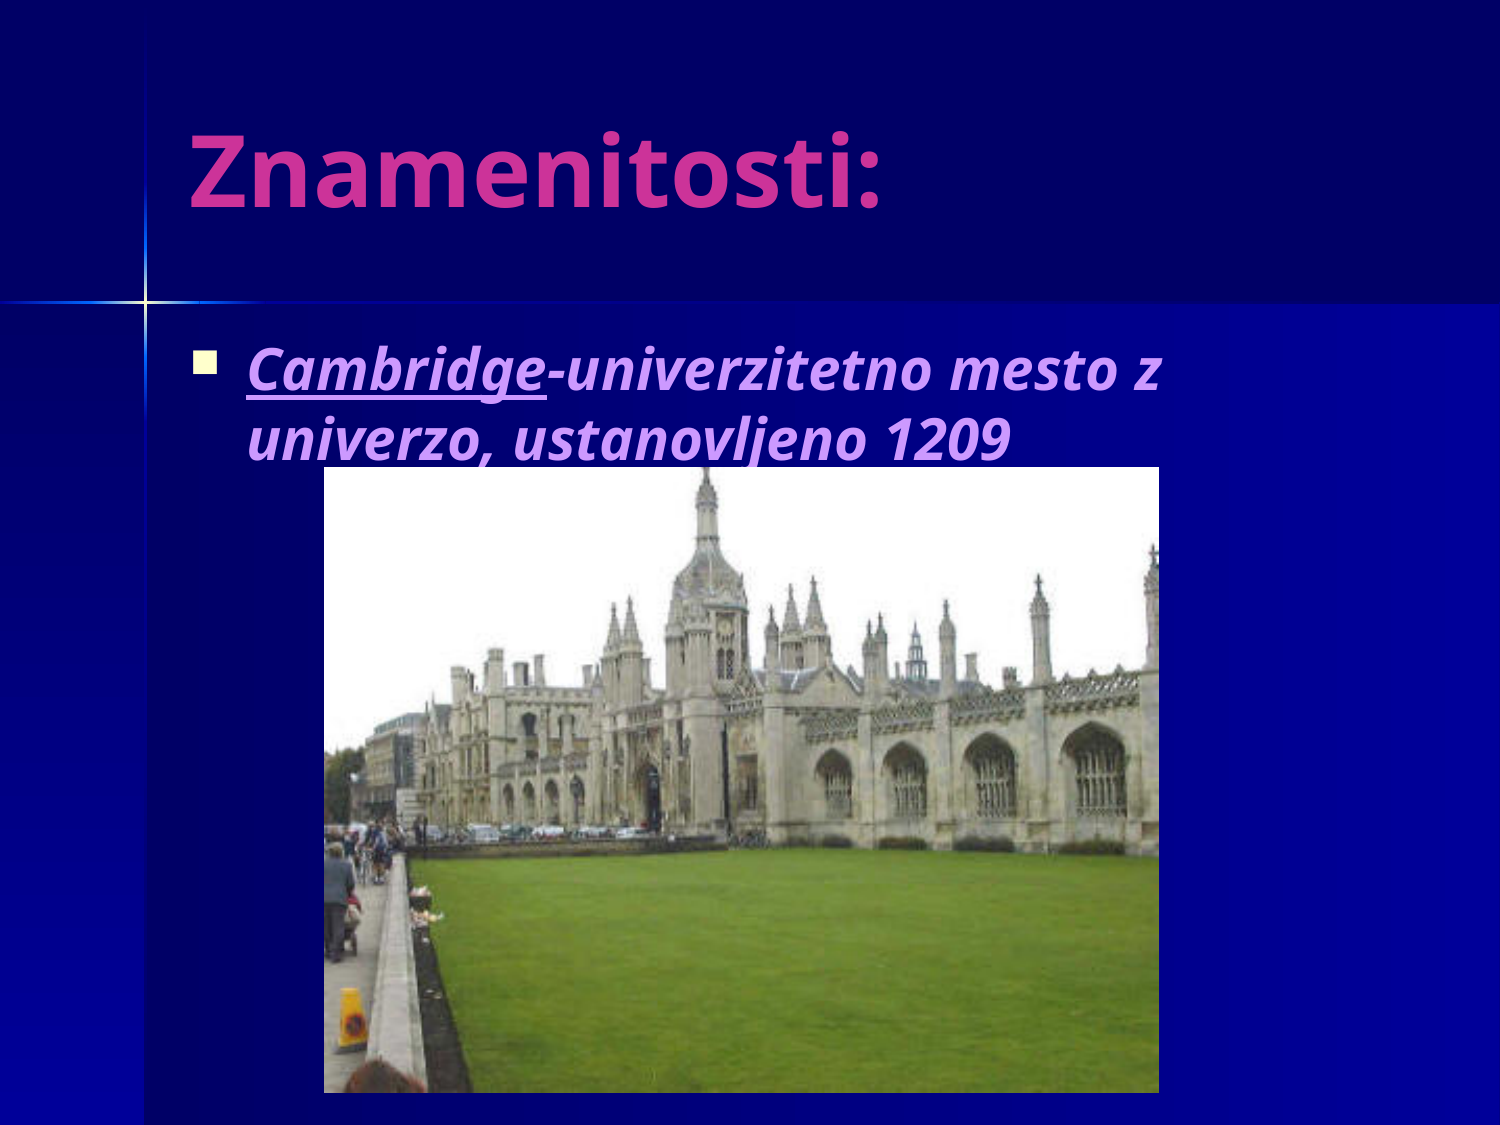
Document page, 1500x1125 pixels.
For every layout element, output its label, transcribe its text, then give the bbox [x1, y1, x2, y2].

list Cambridge-univerzitetno mesto z univerzo, ustanovljeno 1209 [174, 324, 1413, 1000]
picture [324, 467, 1159, 1093]
title Znamenitosti: [174, 50, 1413, 285]
